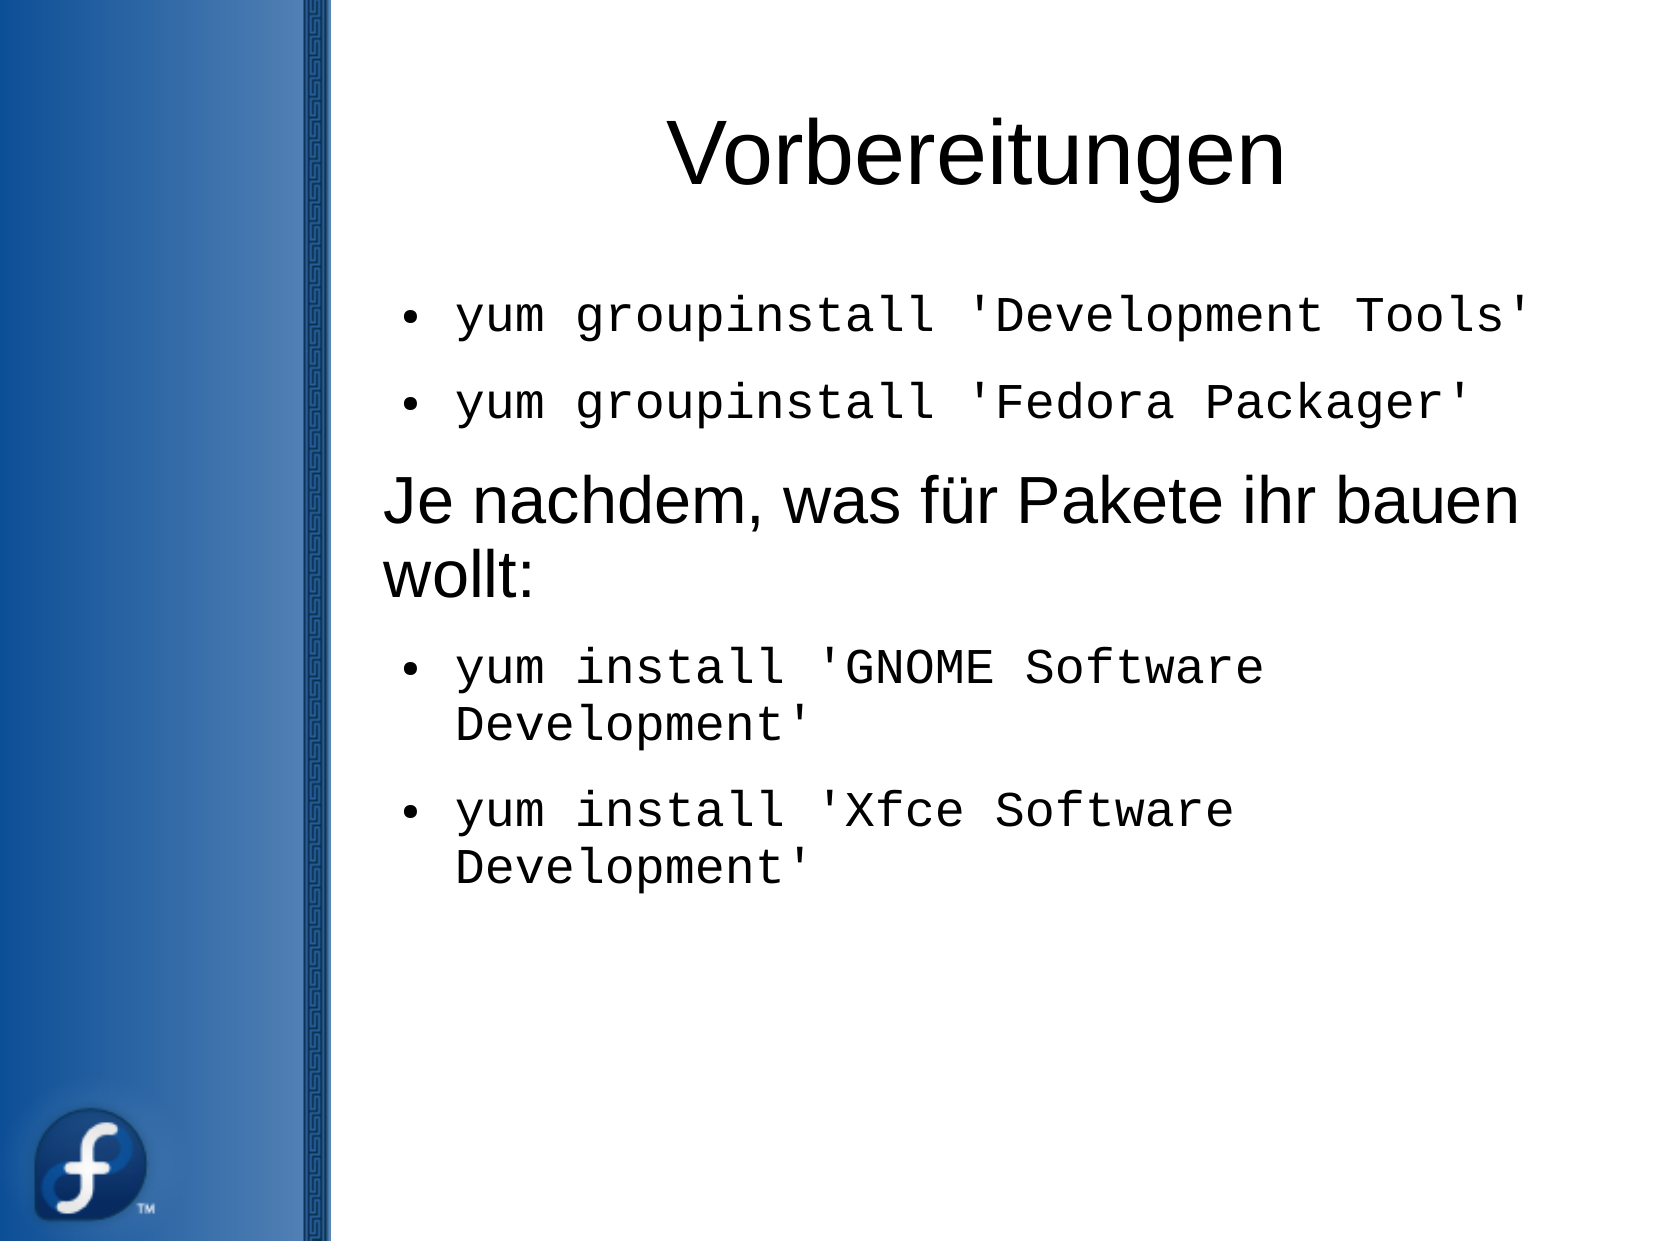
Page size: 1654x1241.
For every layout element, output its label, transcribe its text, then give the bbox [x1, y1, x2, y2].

list yum groupinstall 'Development Tools' yum groupinstall 'Fedora Packager' Je nachdem, was für Pakete ihr bauen wollt: yum install 'GNOME Software Development' yum install 'Xfce Software Development' [383, 290, 1571, 1094]
picture [0, 0, 331, 1241]
title Vorbereitungen [383, 56, 1571, 250]
